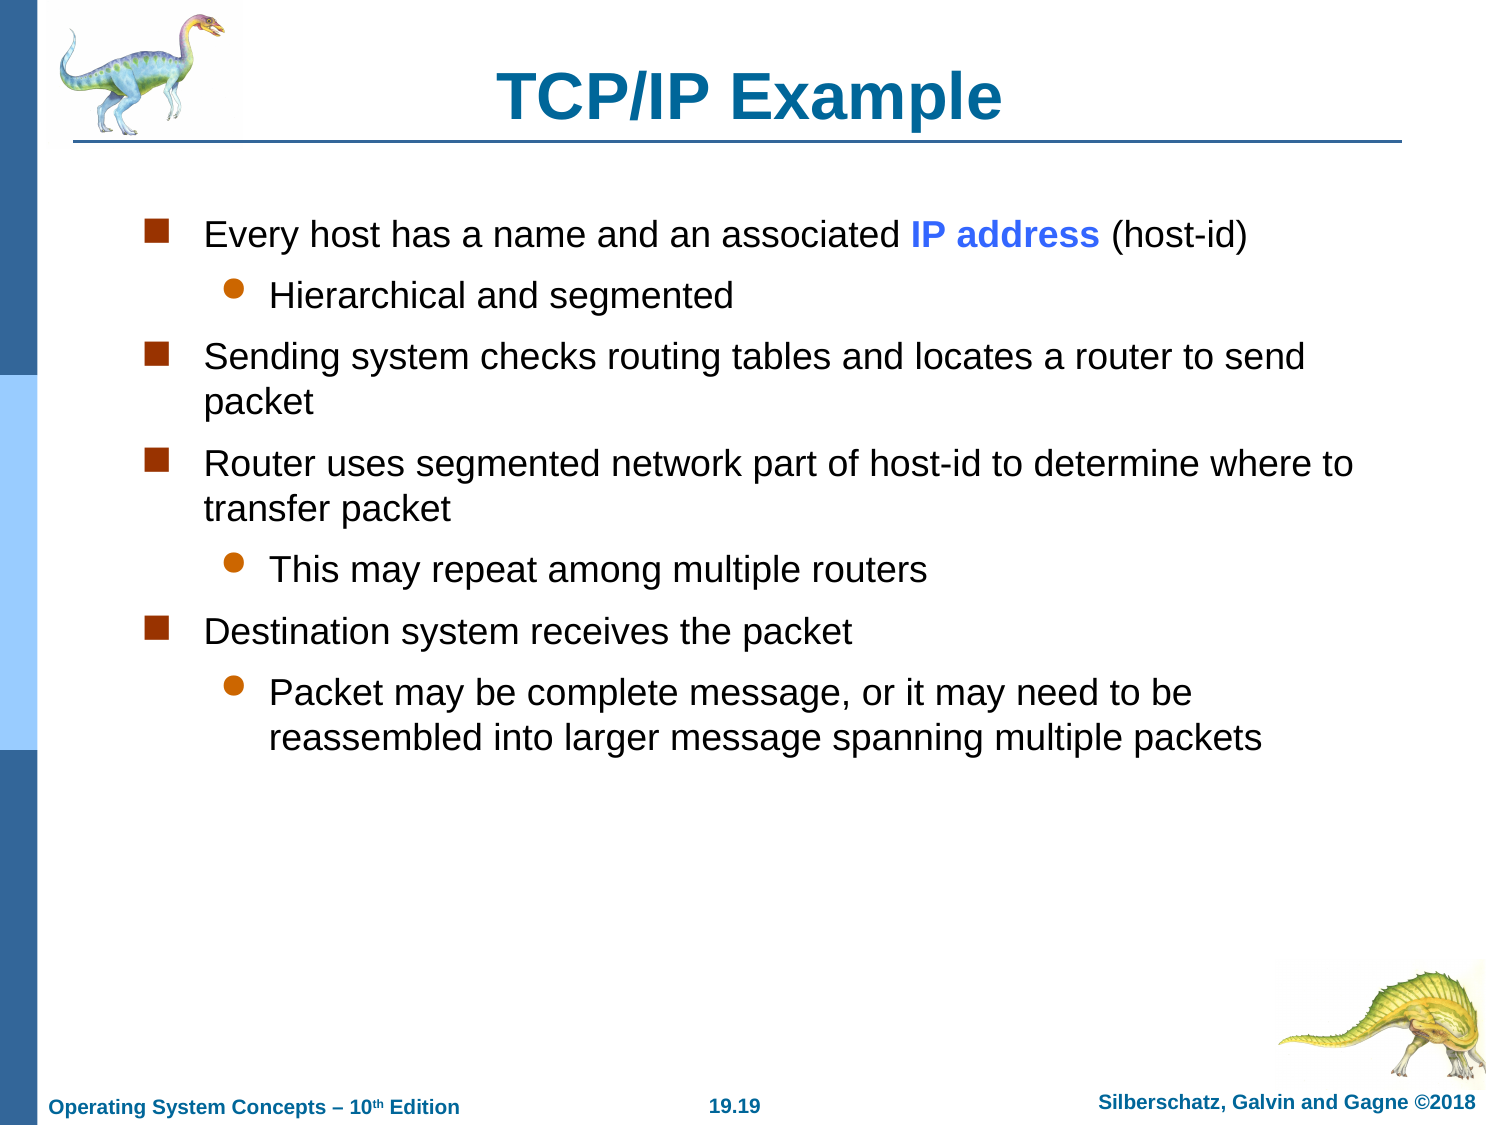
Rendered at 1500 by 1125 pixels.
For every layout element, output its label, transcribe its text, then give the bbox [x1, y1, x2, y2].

picture [1275, 959, 1486, 1090]
list Every host has a name and an associated IP address (host-id) Hierarchical and segmented Sending system checks routing tables and locates a router to send packet Router uses segmented network part of host-id to determine where to transfer packet This may repeat among multiple routers Destination system receives the packet Packet may be complete message, or it may need to be reassembled into larger message spanning multiple packets [132, 202, 1388, 946]
picture [46, 0, 243, 149]
picture [1415, 1094, 1423, 1099]
title TCP/IP Example [75, 45, 1426, 141]
